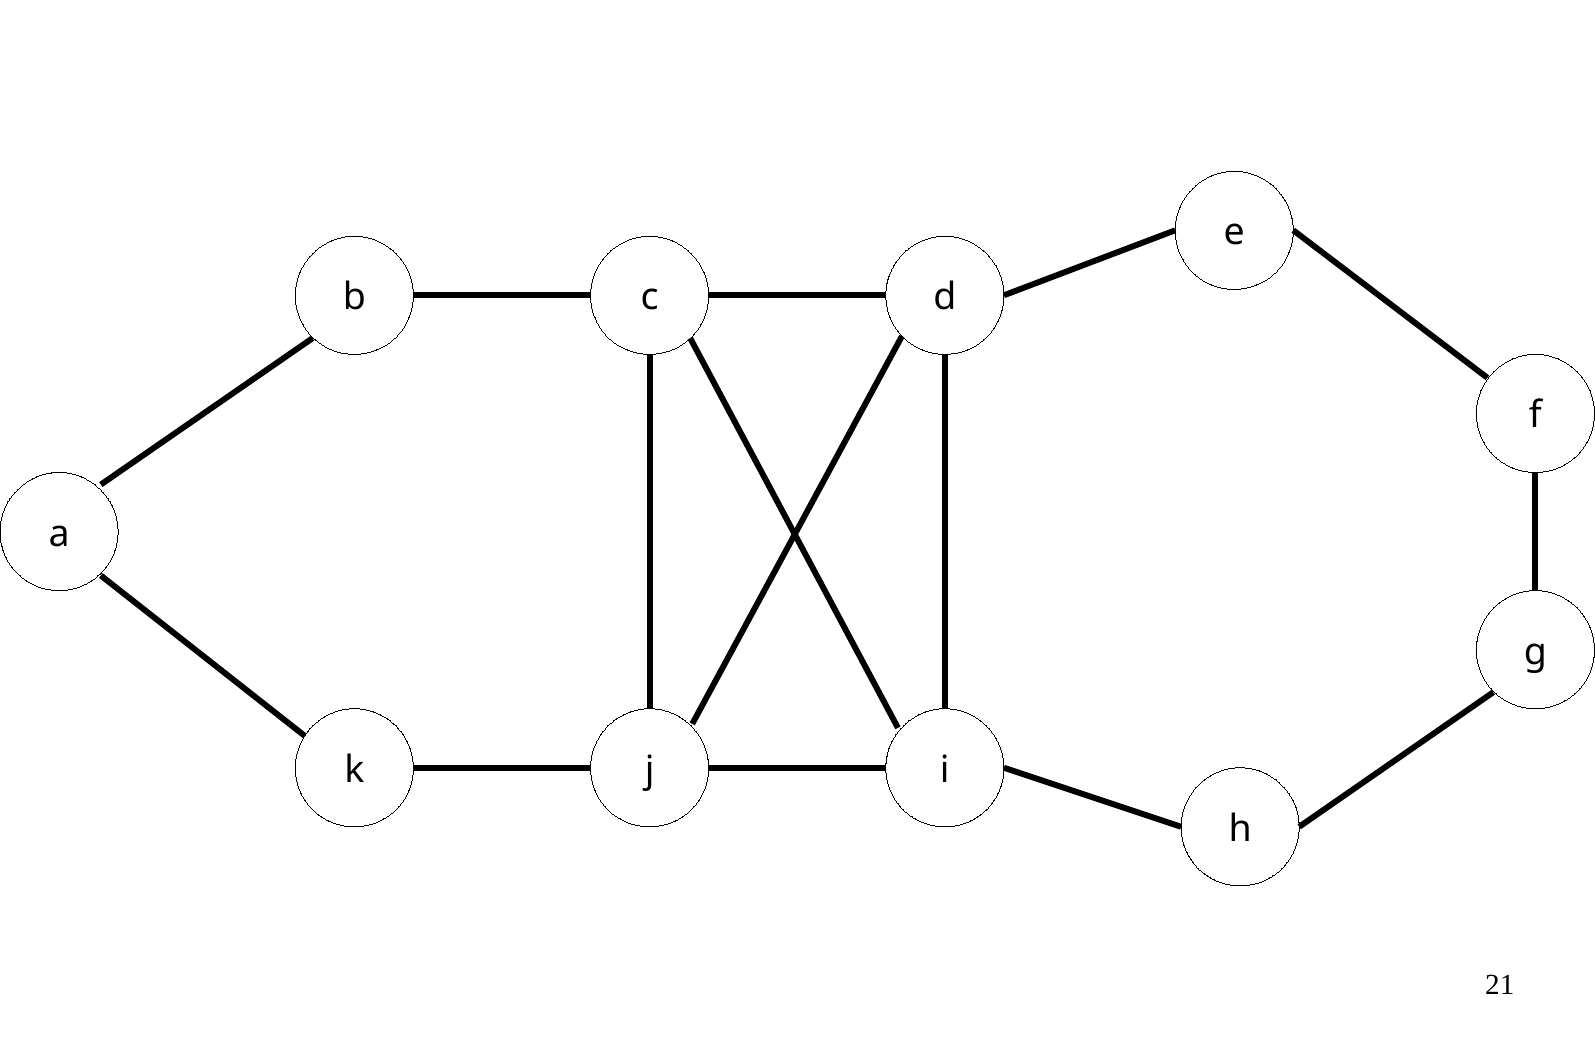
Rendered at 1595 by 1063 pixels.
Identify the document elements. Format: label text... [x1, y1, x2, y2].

text_box i [885, 708, 1004, 827]
text_box d [885, 236, 1004, 355]
text_box a [0, 472, 119, 591]
text_box e [1175, 171, 1294, 290]
text_box c [590, 236, 709, 355]
text_box b [295, 236, 414, 355]
text_box g [1476, 590, 1595, 709]
text_box k [295, 708, 414, 827]
text_box h [1181, 767, 1300, 886]
text_box j [590, 708, 709, 827]
text_box f [1476, 354, 1595, 473]
